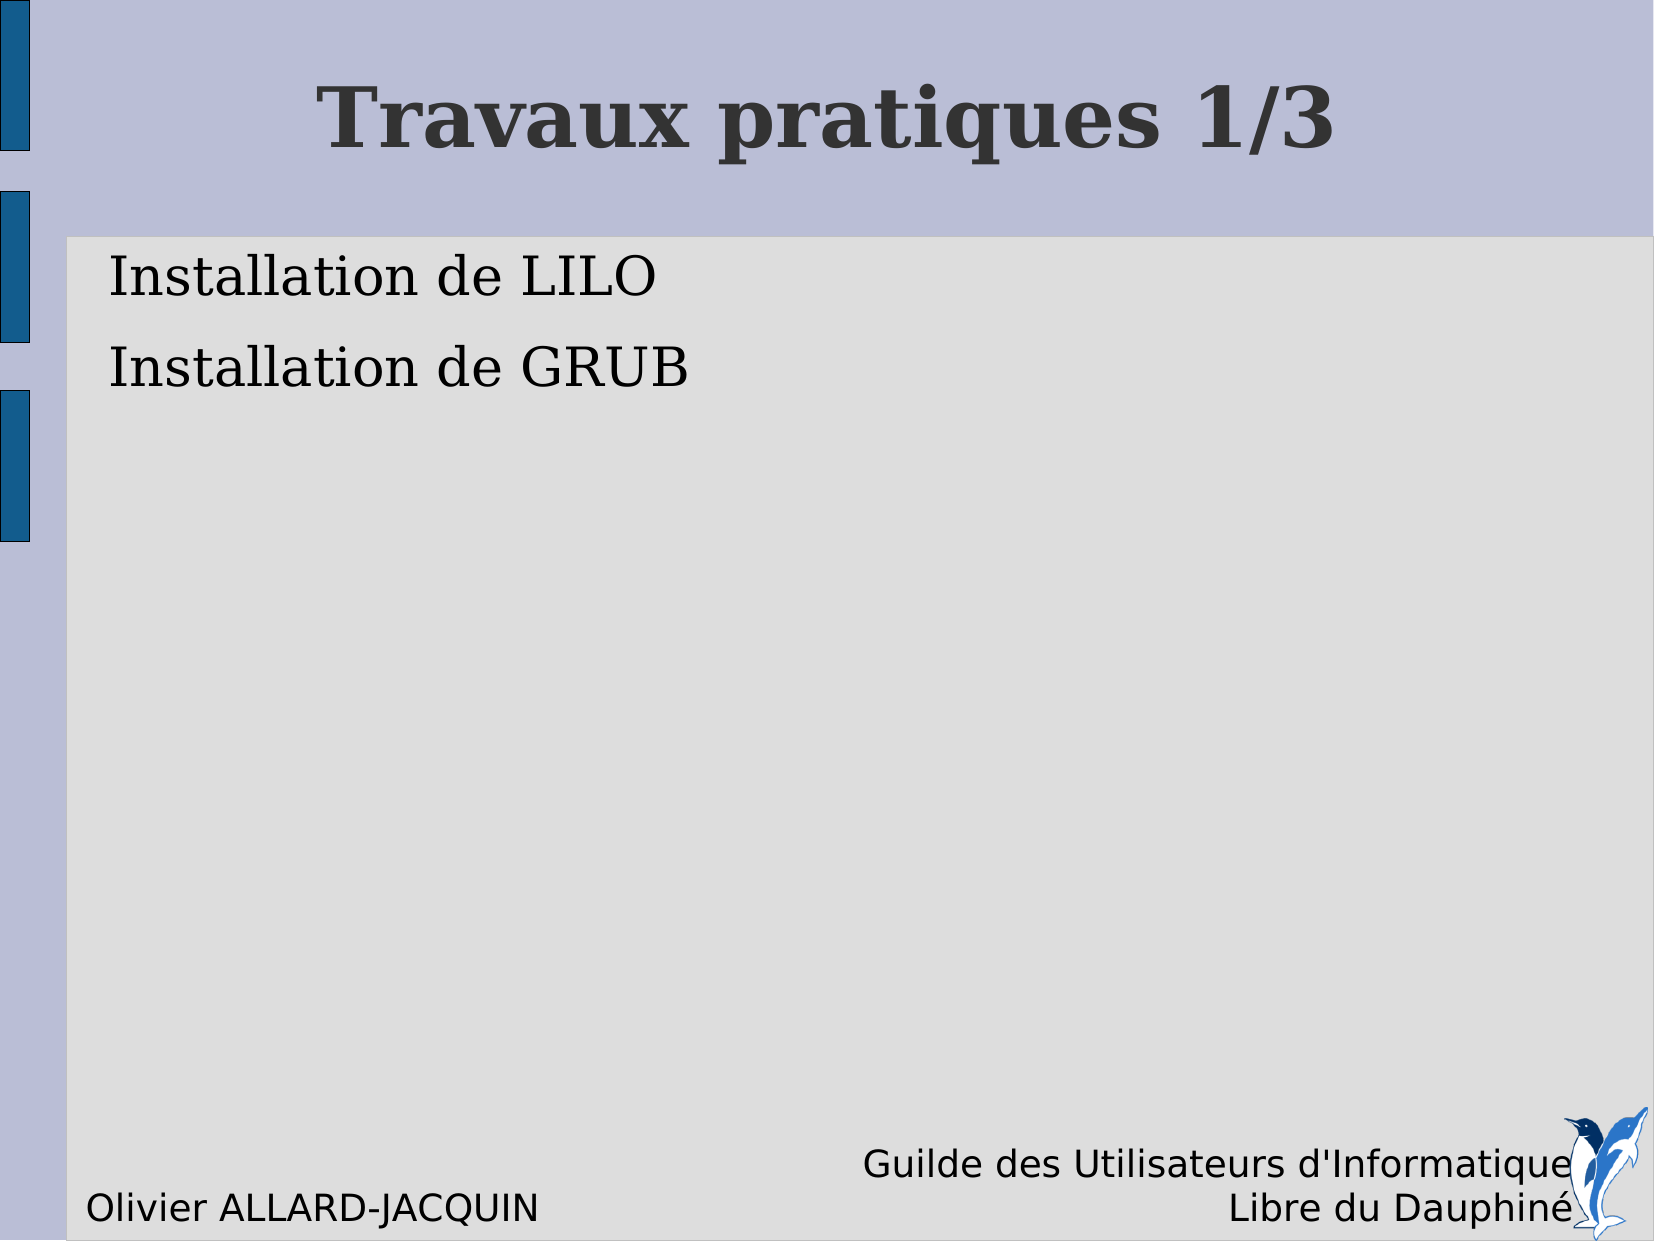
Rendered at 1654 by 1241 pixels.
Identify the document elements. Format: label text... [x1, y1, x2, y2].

picture [1564, 1107, 1648, 1241]
title Travaux pratiques 1/3 [121, 14, 1534, 222]
list Installation de LILO Installation de GRUB [90, 245, 1534, 1132]
